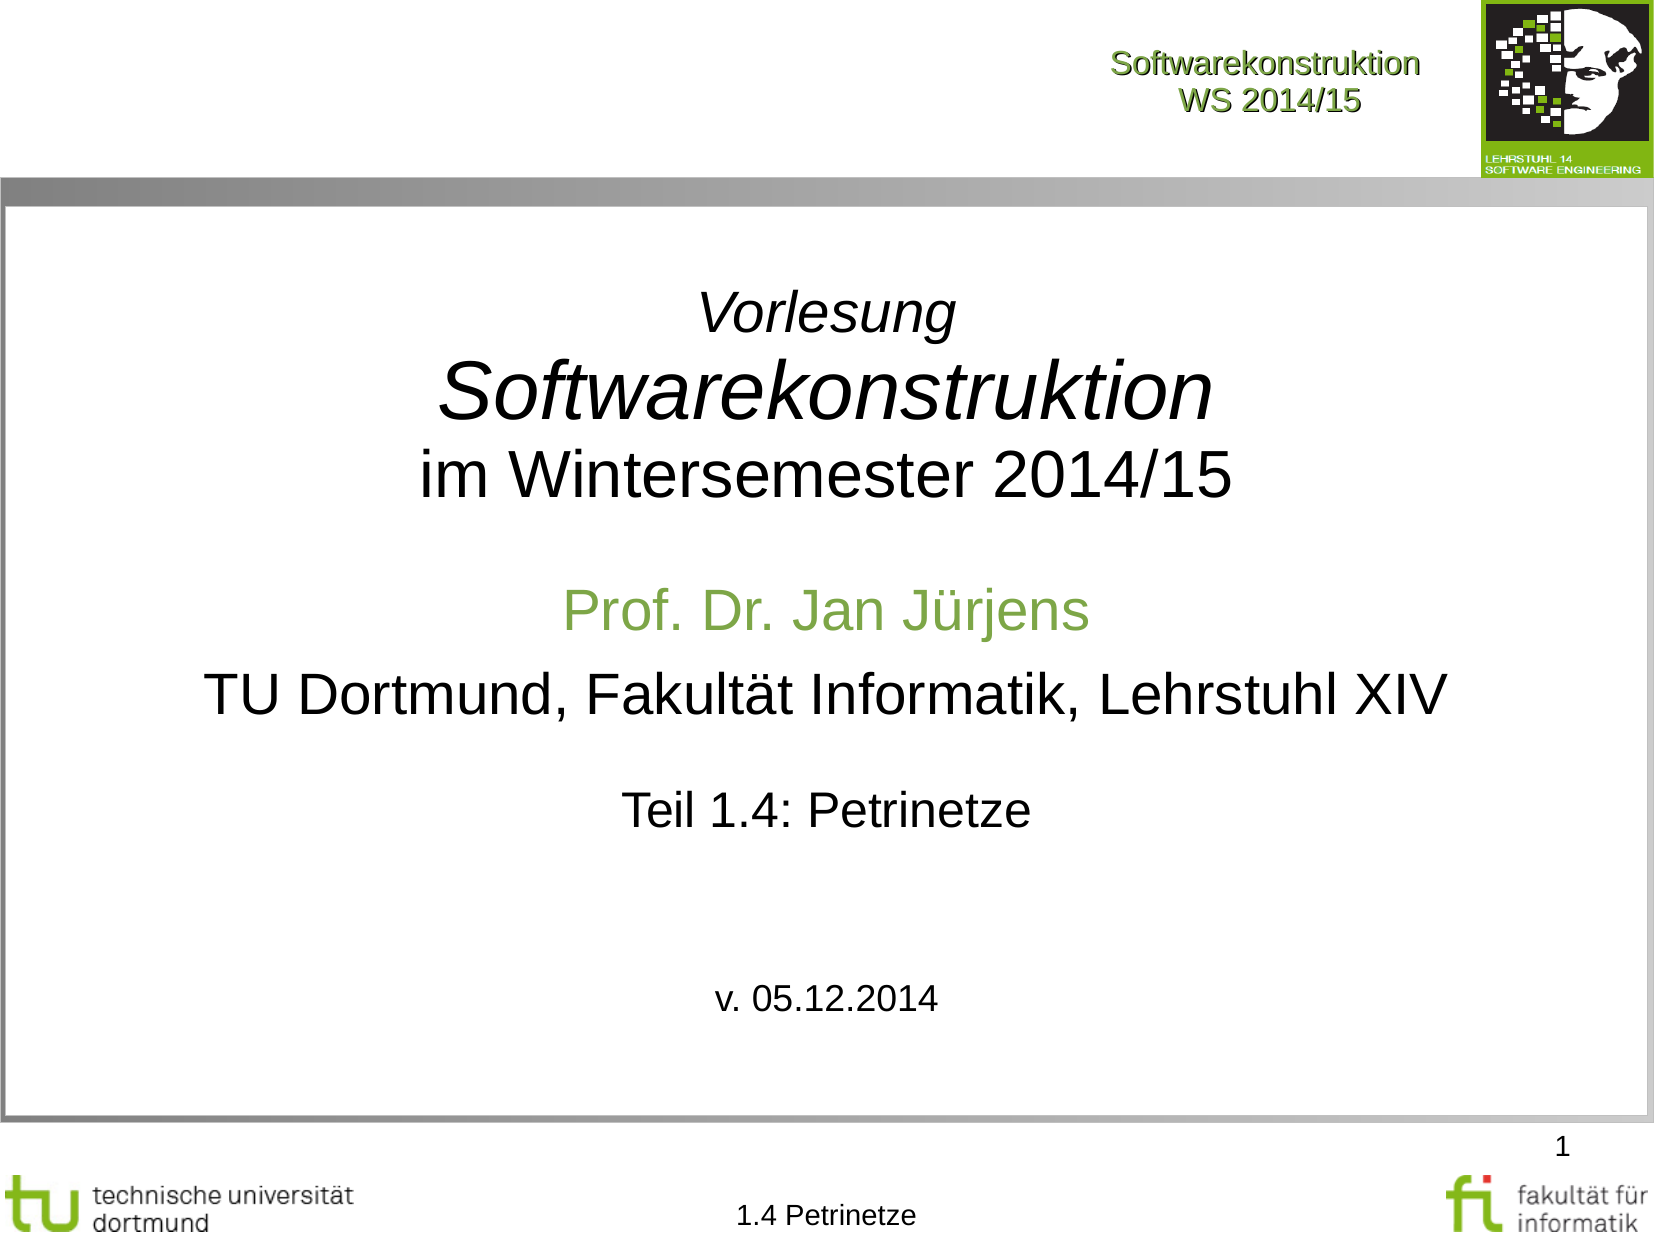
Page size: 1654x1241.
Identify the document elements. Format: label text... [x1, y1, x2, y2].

picture [5, 1175, 354, 1232]
picture [1446, 1175, 1648, 1232]
text_box Vorlesung Softwarekonstruktion im Wintersemester 2014/15 Prof. Dr. Jan Jürjens TU Dortmund, Fakultät Informatik, Lehrstuhl XIV Teil 1.4: Petrinetze v. 05.12.2014 [29, 206, 1625, 1093]
picture [1481, 0, 1654, 178]
